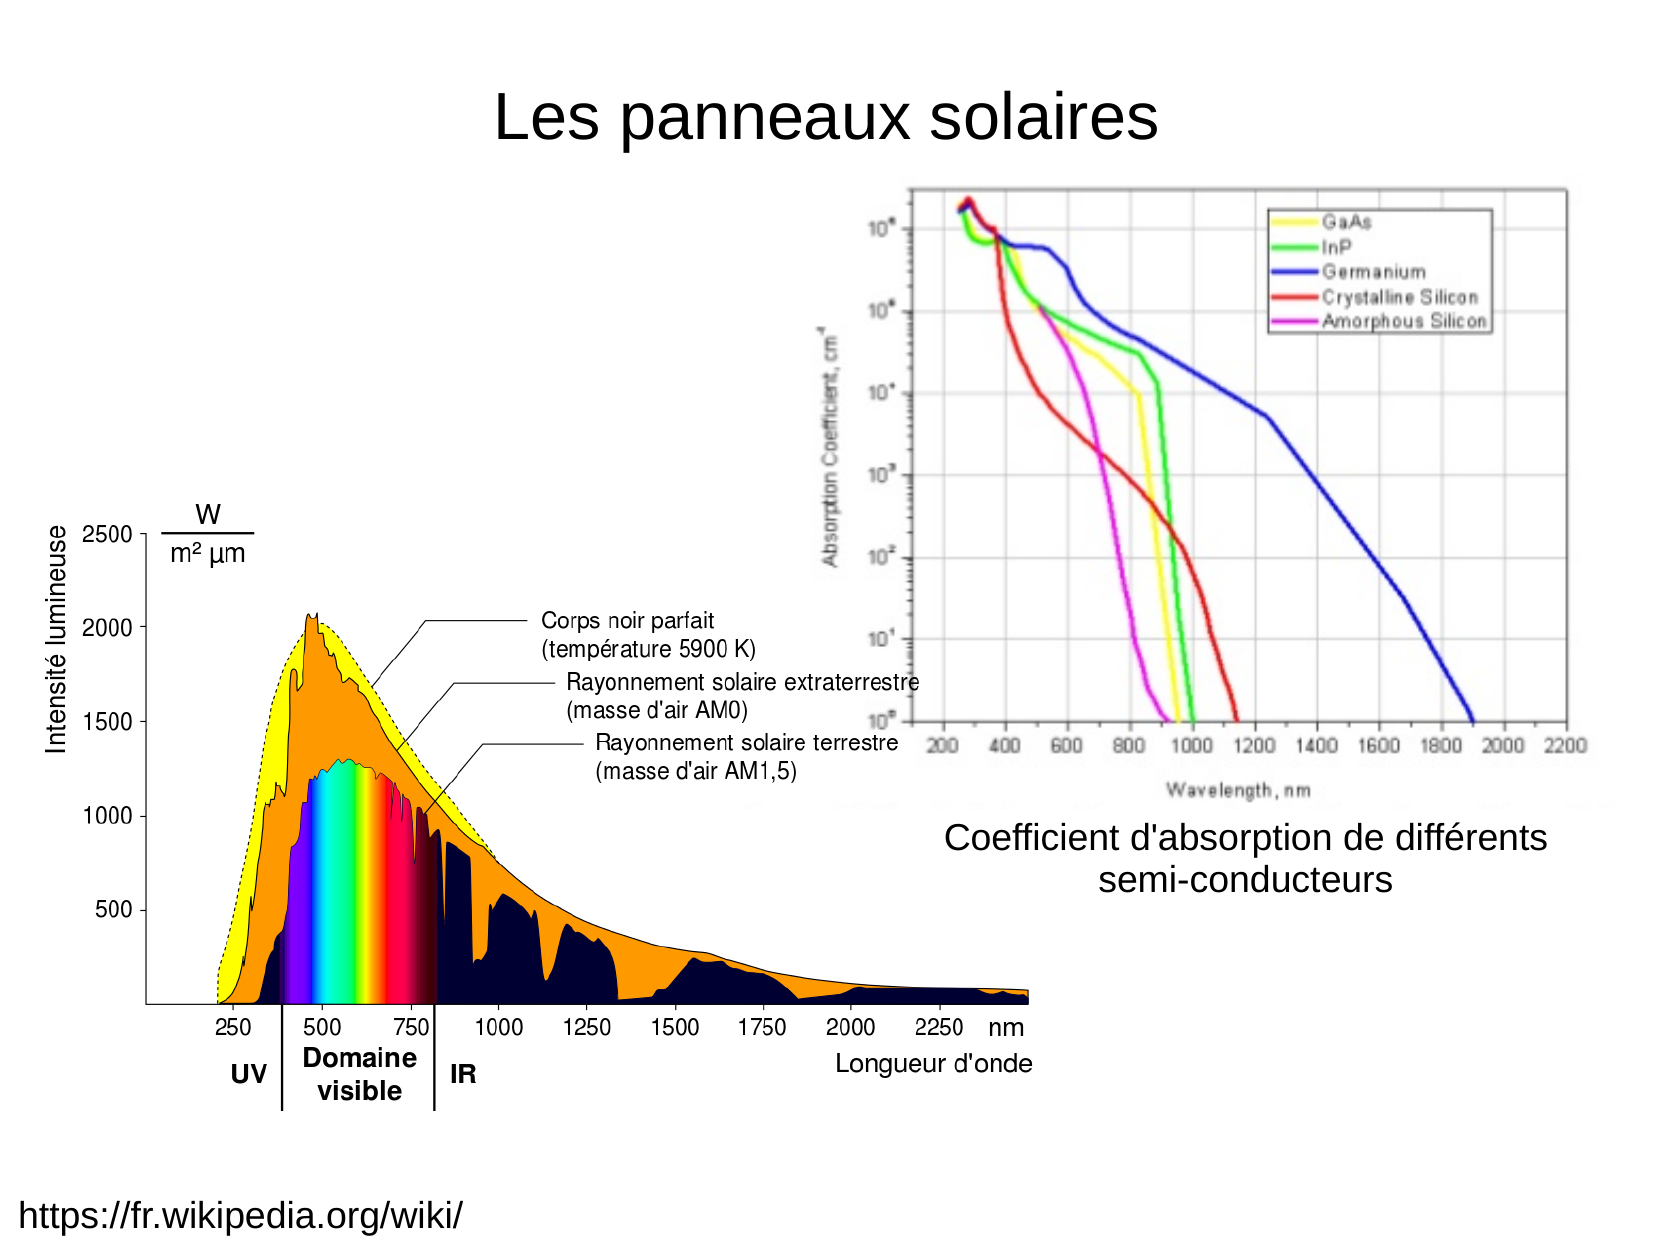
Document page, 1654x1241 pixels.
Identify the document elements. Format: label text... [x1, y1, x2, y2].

text_box https://fr.wikipedia.org/wiki/Raies_de_Fraunhofer [3, 1187, 839, 1241]
text_box Coefficient d'absorption de différents semi-conducteurs [897, 809, 1595, 909]
text_box Les panneaux solaires [0, 71, 1654, 161]
picture [35, 161, 1630, 1111]
